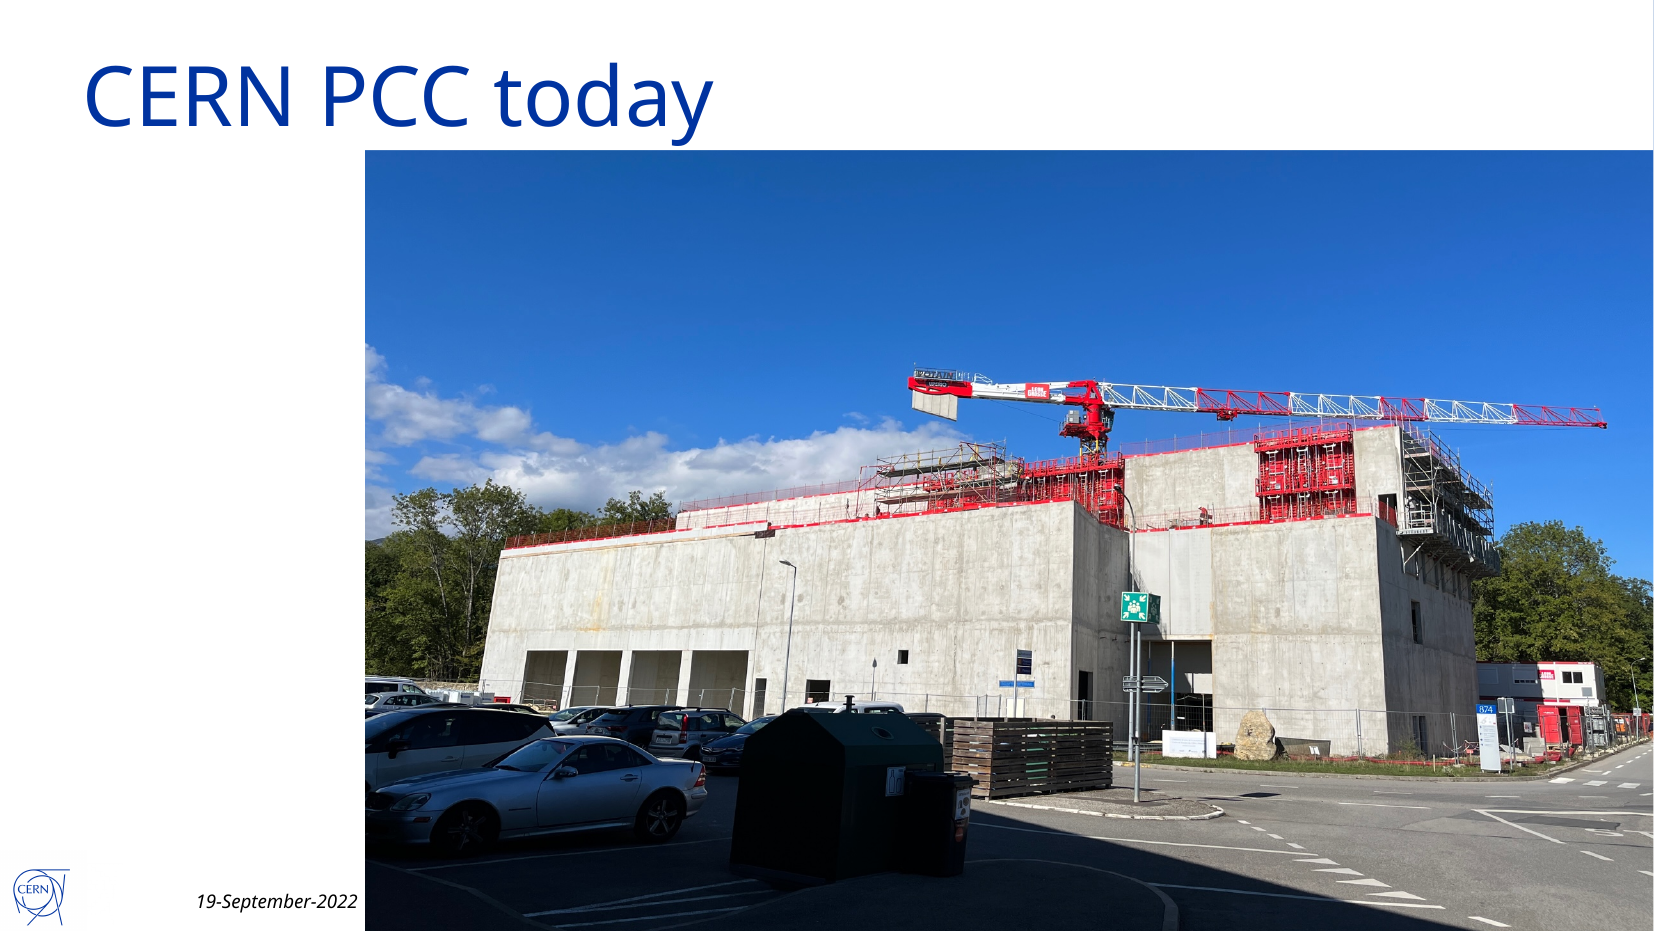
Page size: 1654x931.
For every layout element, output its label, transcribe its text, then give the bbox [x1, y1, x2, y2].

title CERN PCC today [82, 37, 1571, 193]
picture [0, 850, 127, 931]
picture [365, 151, 1654, 931]
text_box 19-September-2022 [180, 880, 365, 930]
text_box [279, 0, 1654, 151]
